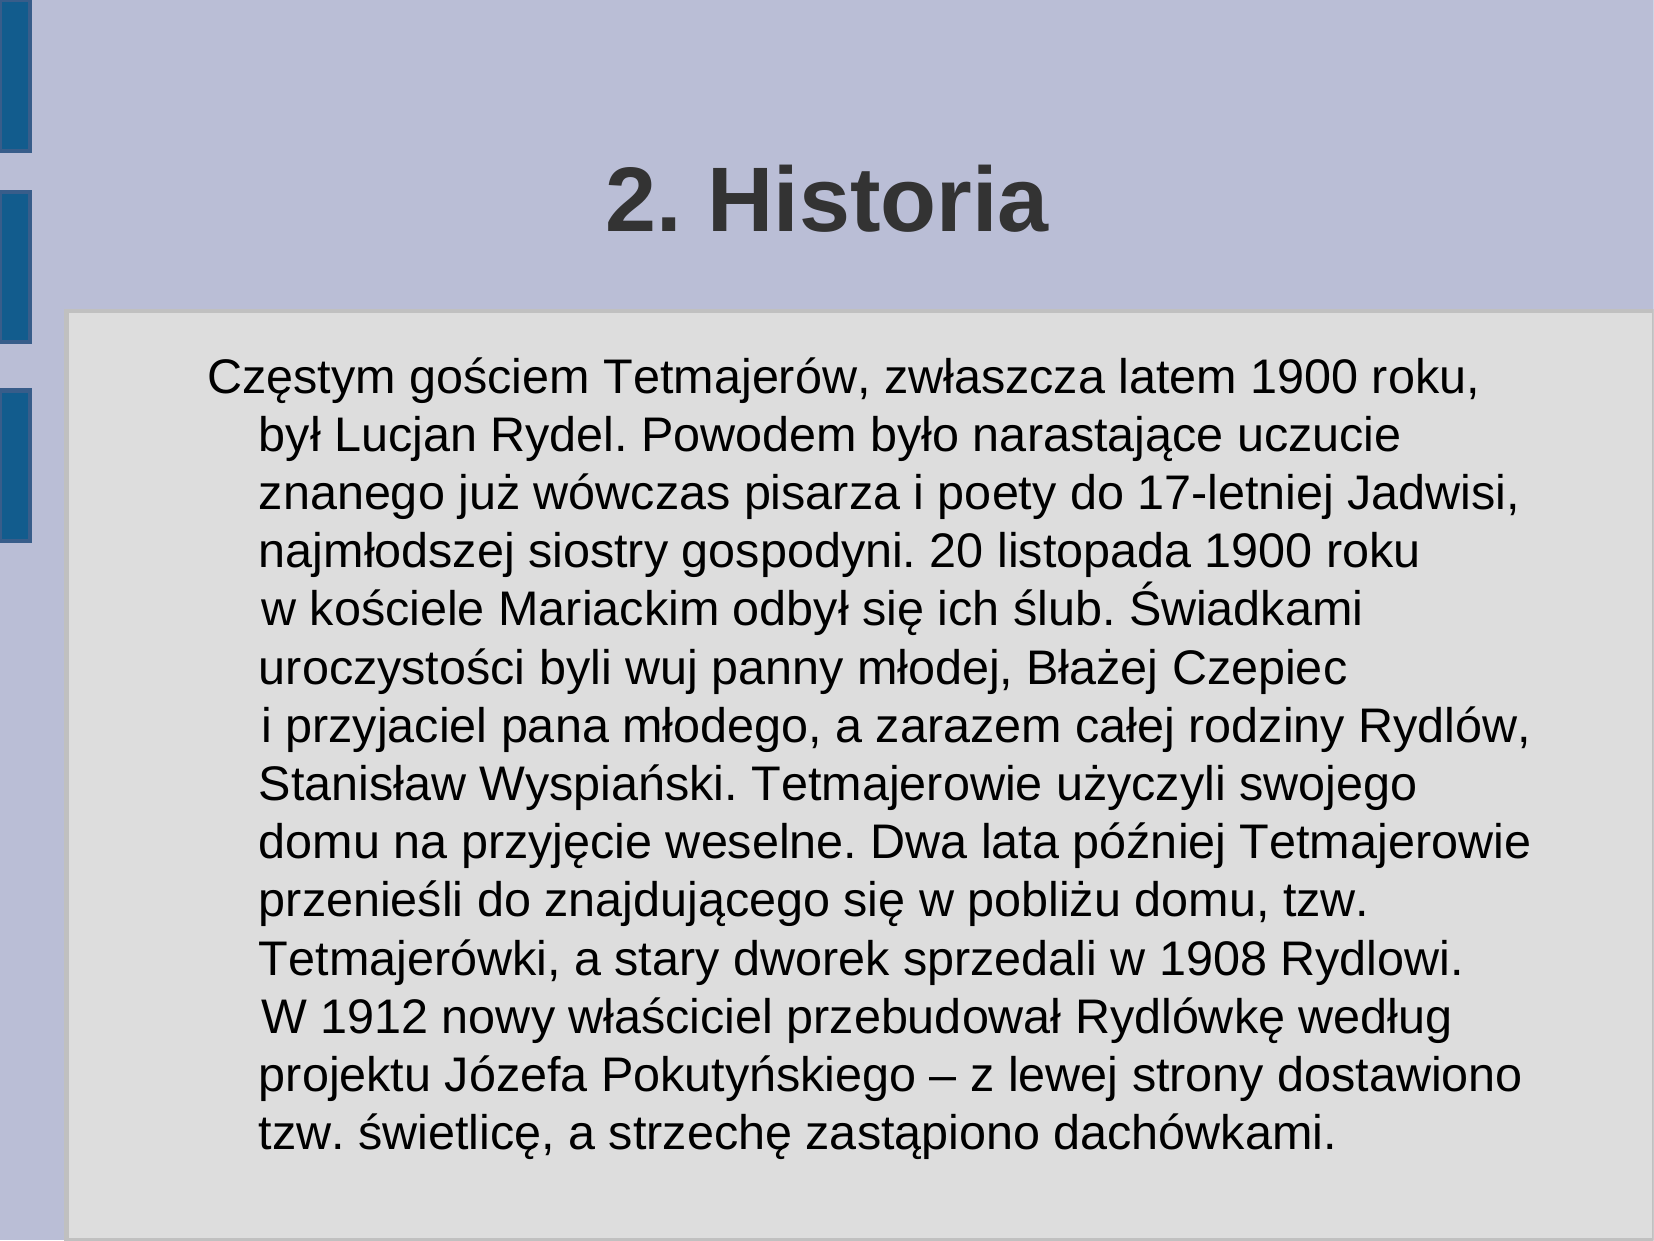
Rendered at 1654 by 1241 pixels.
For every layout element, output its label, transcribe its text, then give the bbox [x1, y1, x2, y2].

title 2. Historia [121, 91, 1534, 299]
list Częstym gościem Tetmajerów, zwłaszcza latem 1900 roku, był Lucjan Rydel. Powodem było narastające uczucie znanego już wówczas pisarza i poety do 17-letniej Jadwisi, najmłodszej siostry gospodyni. 20 listopada 1900 roku w kościele Mariackim odbył się ich ślub. Świadkami uroczystości byli wuj panny młodej, Błażej Czepiec i przyjaciel pana młodego, a zarazem całej rodziny Rydlów, Stanisław Wyspiański. Tetmajerowie użyczyli swojego domu na przyjęcie weselne. Dwa lata później Tetmajerowie przenieśli do znajdującego się w pobliżu domu, tzw. Tetmajerówki, a stary dworek sprzedali w 1908 Rydlowi. W 1912 nowy właściciel przebudował Rydlówkę według projektu Józefa Pokutyńskiego – z lewej strony dostawiono tzw. świetlicę, a strzechę zastąpiono dachówkami. [121, 344, 1534, 1220]
